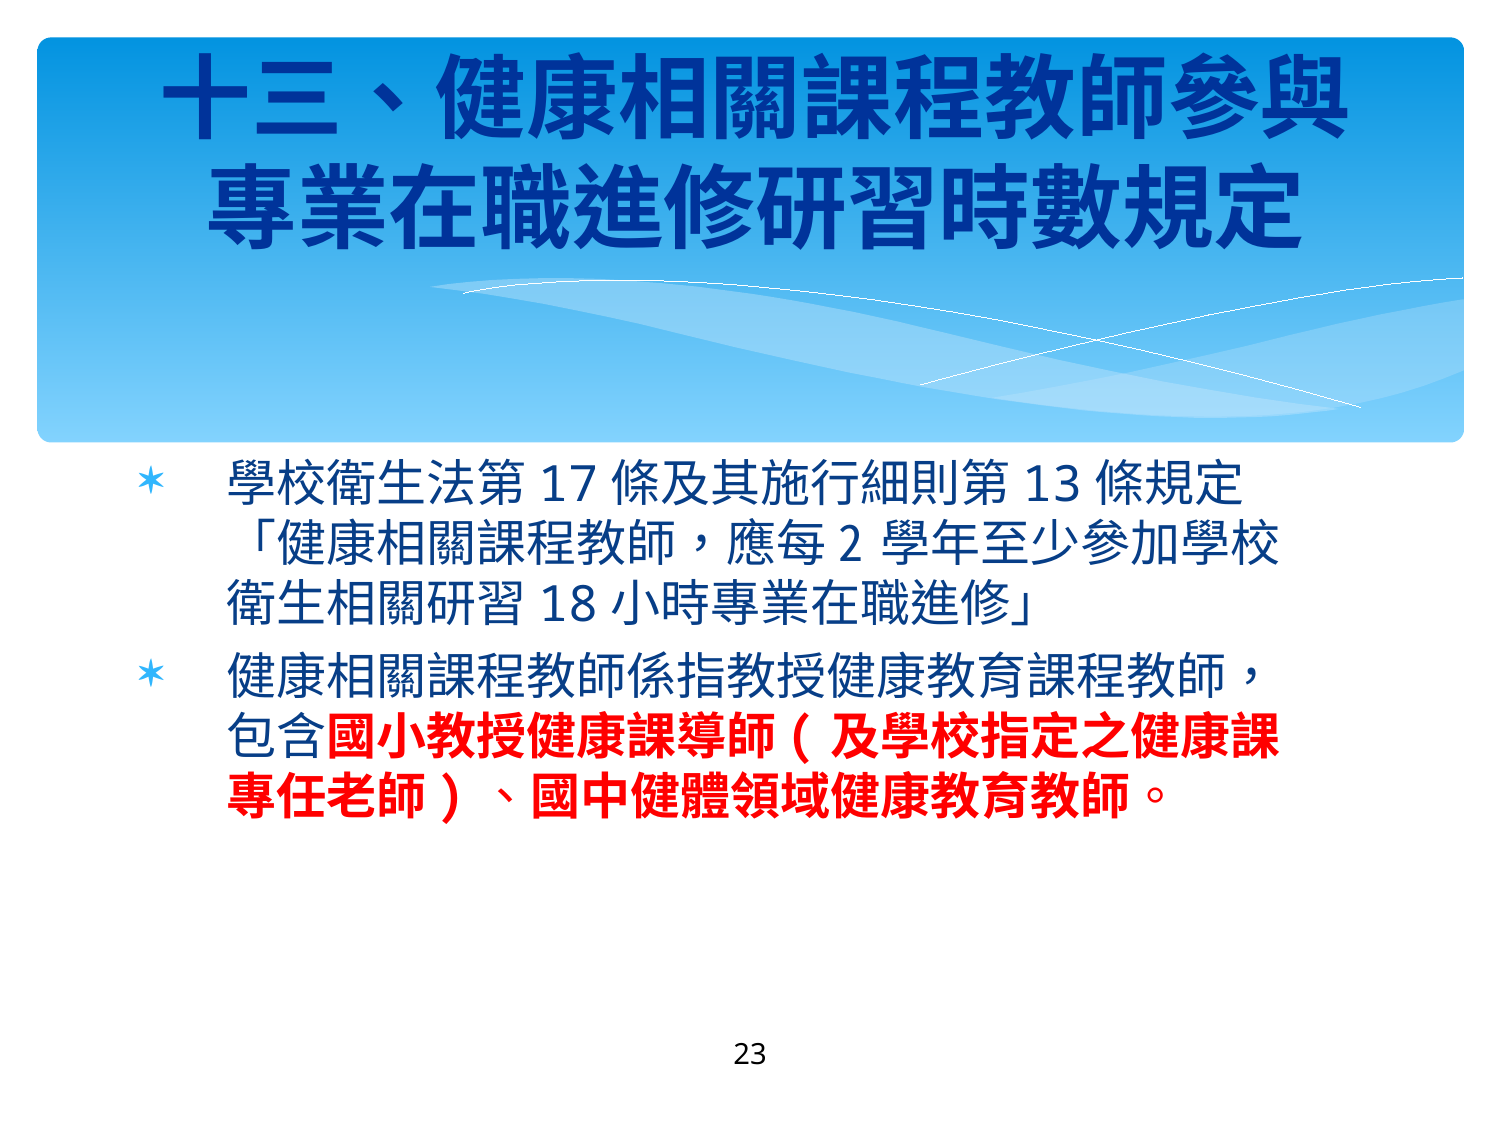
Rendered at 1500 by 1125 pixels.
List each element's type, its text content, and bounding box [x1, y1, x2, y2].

title 十三、健康相關課程教師參與專業在職進修研習時數規定 [112, 18, 1400, 282]
text_box <number> [654, 1025, 846, 1086]
list 學校衛生法第17條及其施行細則第13條規定「健康相關課程教師，應每2學年至少參加學校衛生相關研習18小時專業在職進修」 健康相關課程教師係指教授健康教育課程教師，包含國小教授健康課導師(及學校指定之健康課專任老師)、國中健體領域健康教育教師。 [123, 444, 1317, 1045]
